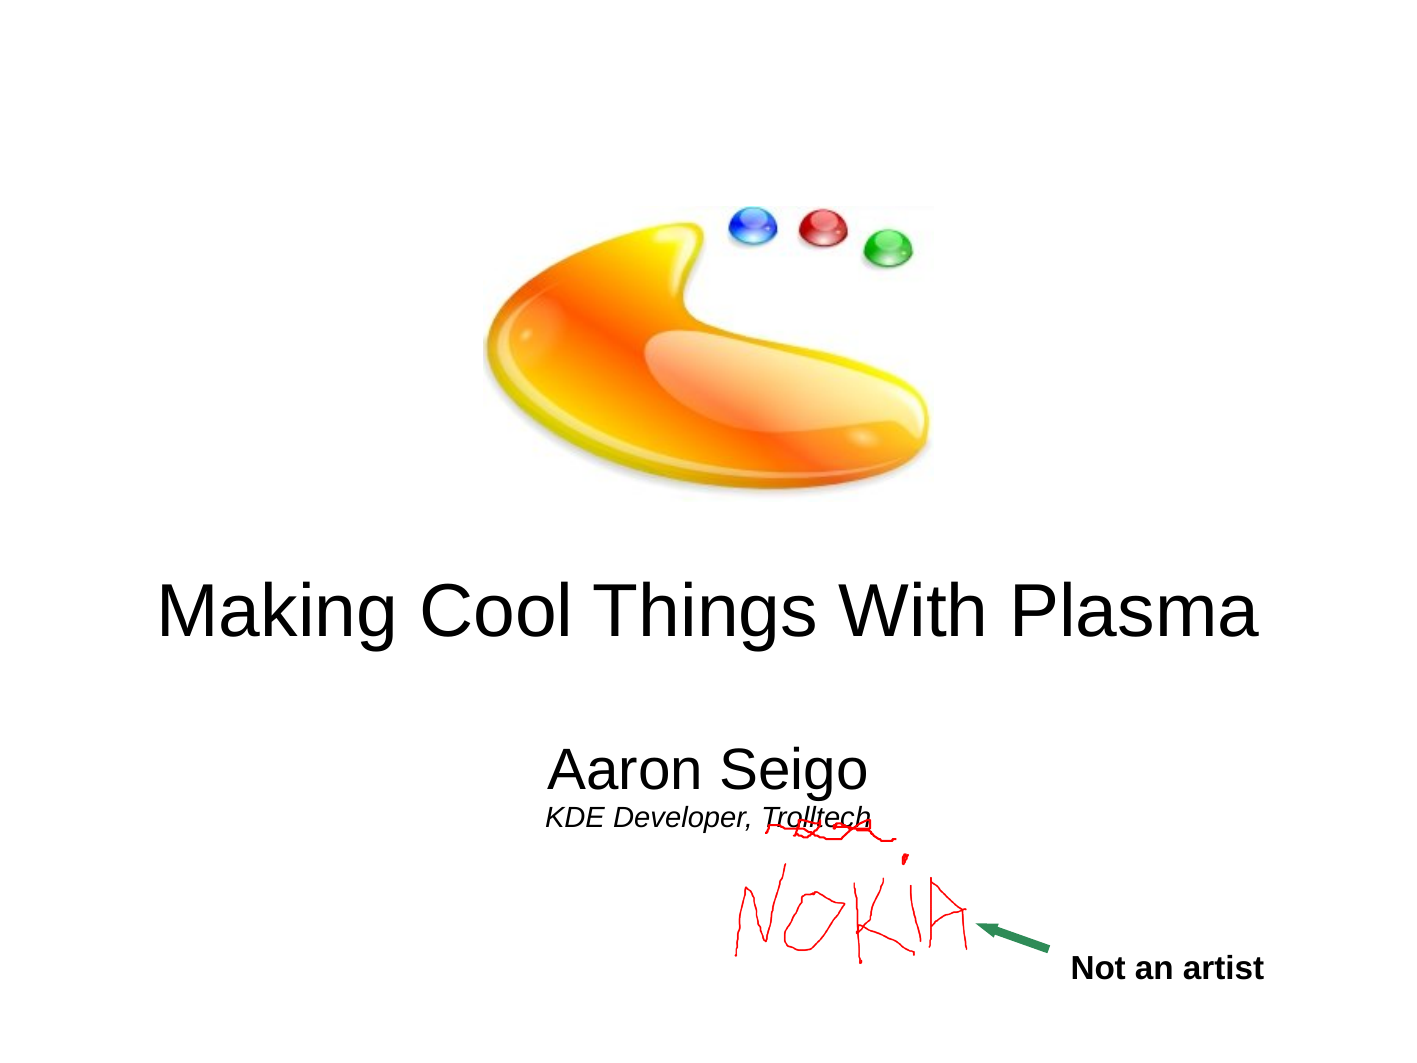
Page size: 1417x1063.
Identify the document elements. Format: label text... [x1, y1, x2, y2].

picture [669, 770, 1060, 1063]
text_box Not an artist [1055, 942, 1322, 1021]
picture [483, 206, 934, 503]
text_box Making Cool Things With Plasma Aaron Seigo KDE Developer, Trolltech [0, 561, 1417, 1063]
